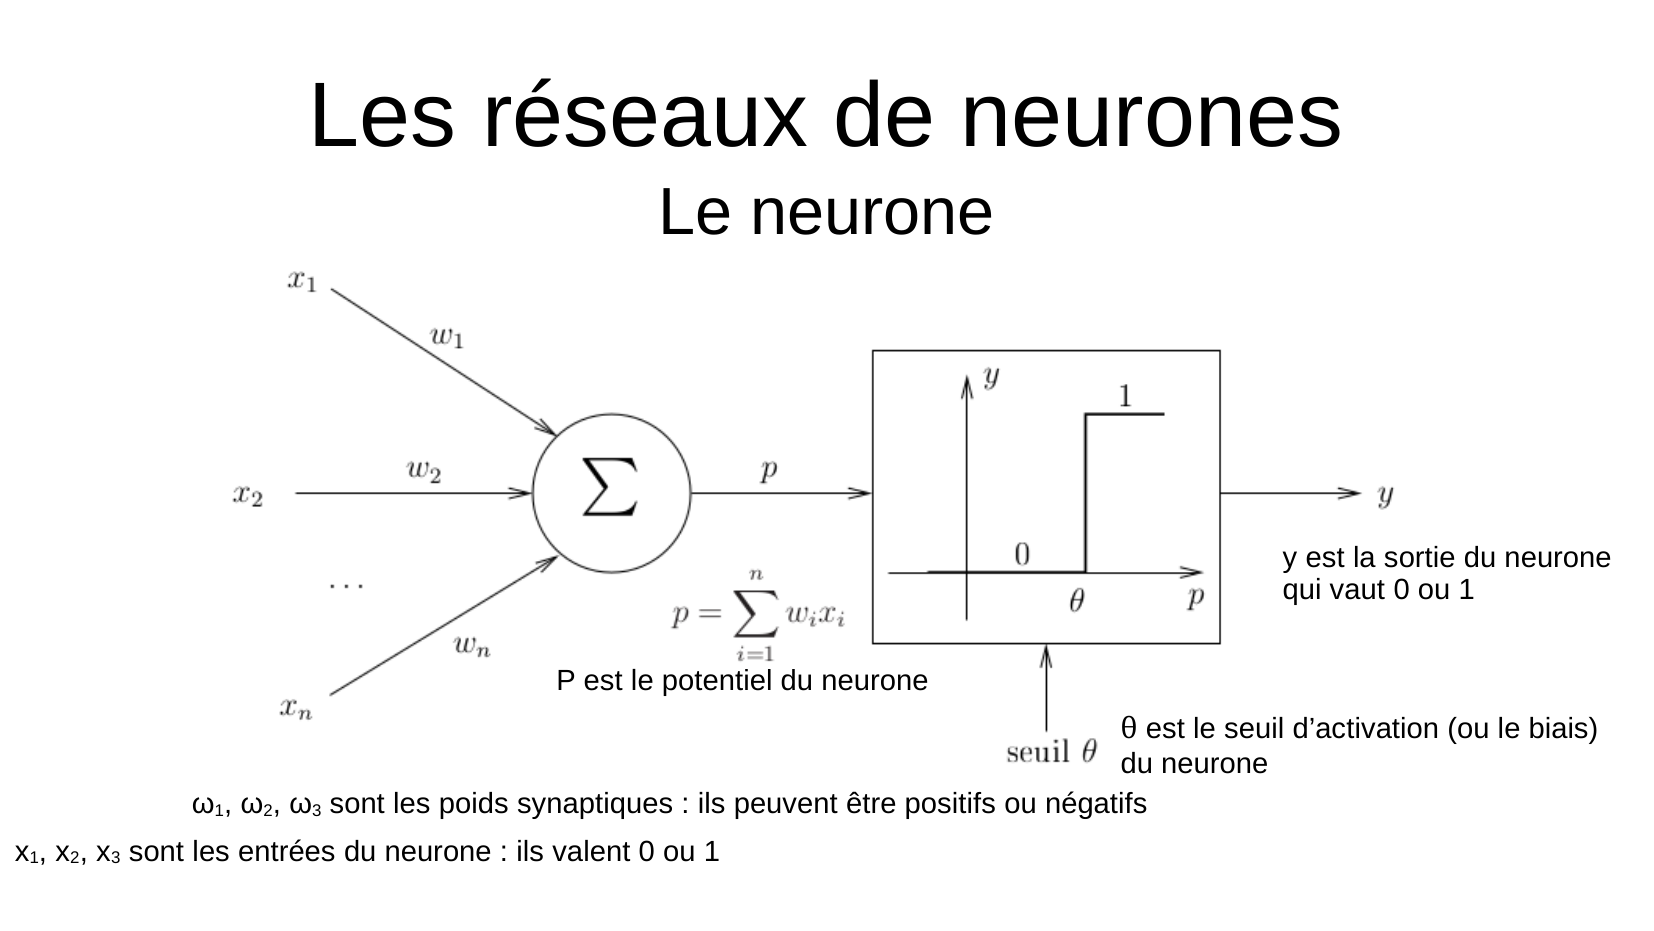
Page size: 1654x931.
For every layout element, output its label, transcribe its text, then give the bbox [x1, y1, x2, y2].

text_box ω1, ω2, ω3 sont les poids synaptiques : ils peuvent être positifs ou négatifs [177, 780, 1165, 828]
text_box y est la sortie du neurone qui vaut 0 ou 1 [1268, 533, 1654, 614]
title Les réseaux de neurones [82, 37, 1571, 168]
subtitle Le neurone [82, 168, 1571, 254]
text_box P est le potentiel du neurone [541, 656, 945, 705]
text_box θ est le seuil d’activation (ou le biais) du neurone [1105, 699, 1629, 781]
picture [192, 253, 1426, 770]
text_box x1, x2, x3 sont les entrées du neurone : ils valent 0 ou 1 [0, 827, 736, 876]
